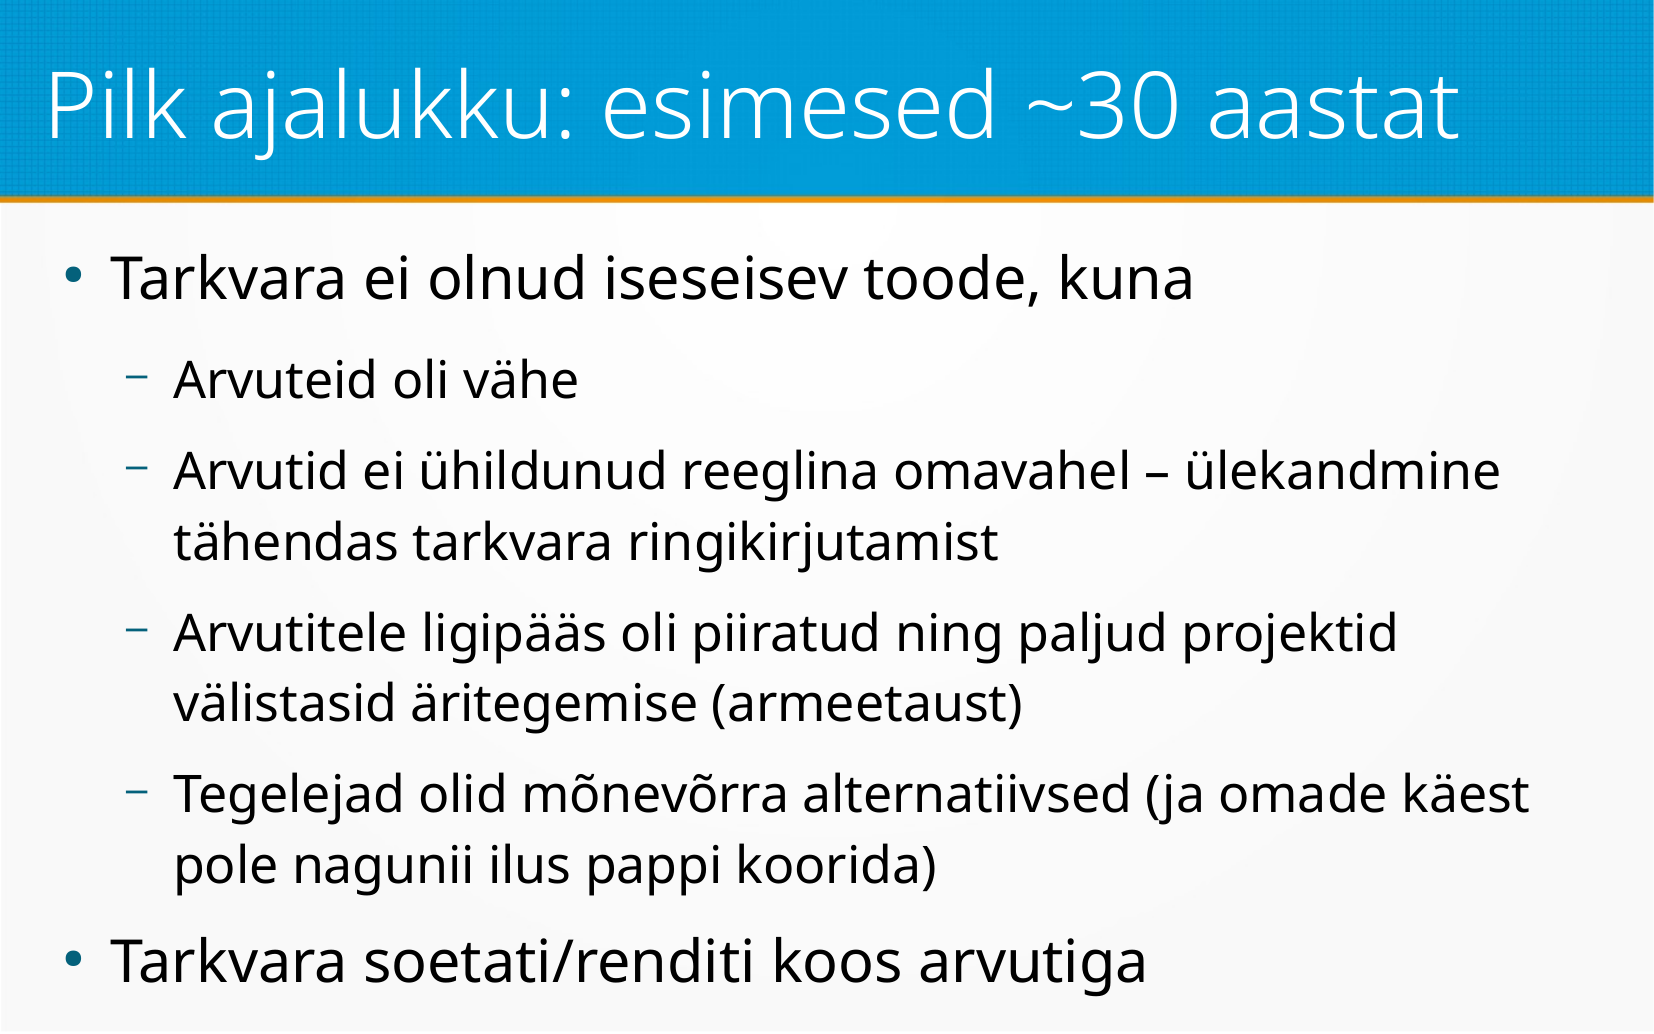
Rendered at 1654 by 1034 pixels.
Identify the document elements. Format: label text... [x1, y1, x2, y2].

title Pilk ajalukku: esimesed ~30 aastat [43, 0, 1619, 166]
picture [0, 195, 1654, 1034]
list Tarkvara ei olnud iseseisev toode, kuna Arvuteid oli vähe Arvutid ei ühildunud reeglina omavahel – ülekandmine tähendas tarkvara ringikirjutamist Arvutitele ligipääs oli piiratud ning paljud projektid välistasid äritegemise (armeetaust) Tegelejad olid mõnevõrra alternatiivsed (ja omade käest pole nagunii ilus pappi koorida) Tarkvara soetati/renditi koos arvutiga [47, 236, 1607, 1002]
